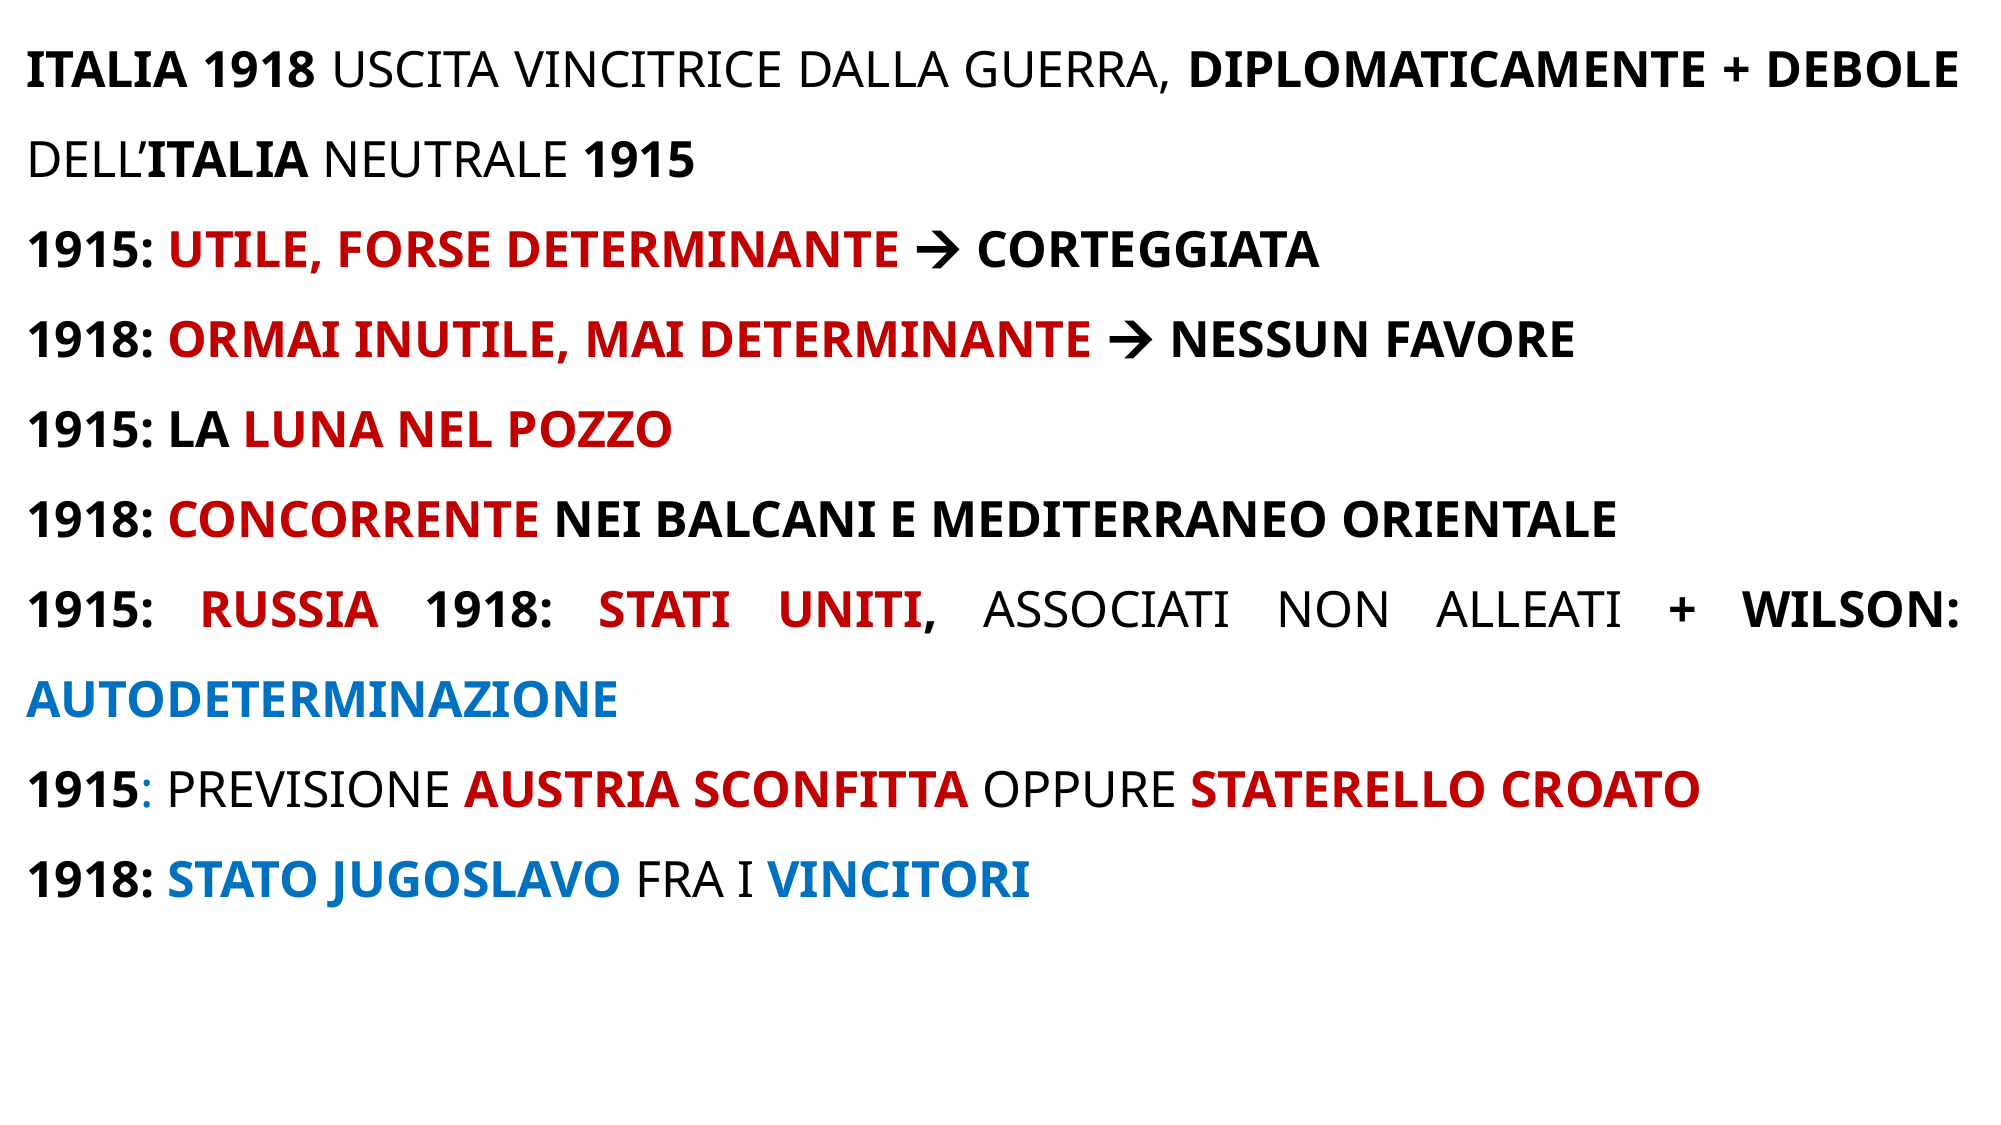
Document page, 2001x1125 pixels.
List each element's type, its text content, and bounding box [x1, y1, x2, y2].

text_box ITALIA 1918 USCITA VINCITRICE DALLA GUERRA, DIPLOMATICAMENTE + DEBOLE DELL’ITALIA NEUTRALE 1915 1915: UTILE, FORSE DETERMINANTE  CORTEGGIATA 1918: ORMAI INUTILE, MAI DETERMINANTE  NESSUN FAVORE 1915: LA LUNA NEL POZZO 1918: CONCORRENTE NEI BALCANI E MEDITERRANEO ORIENTALE 1915: RUSSIA 1918: STATI UNITI, ASSOCIATI NON ALLEATI + WILSON: AUTODETERMINAZIONE 1915: PREVISIONE AUSTRIA SCONFITTA OPPURE STATERELLO CROATO 1918: STATO JUGOSLAVO FRA I VINCITORI [10, 0, 2000, 1076]
